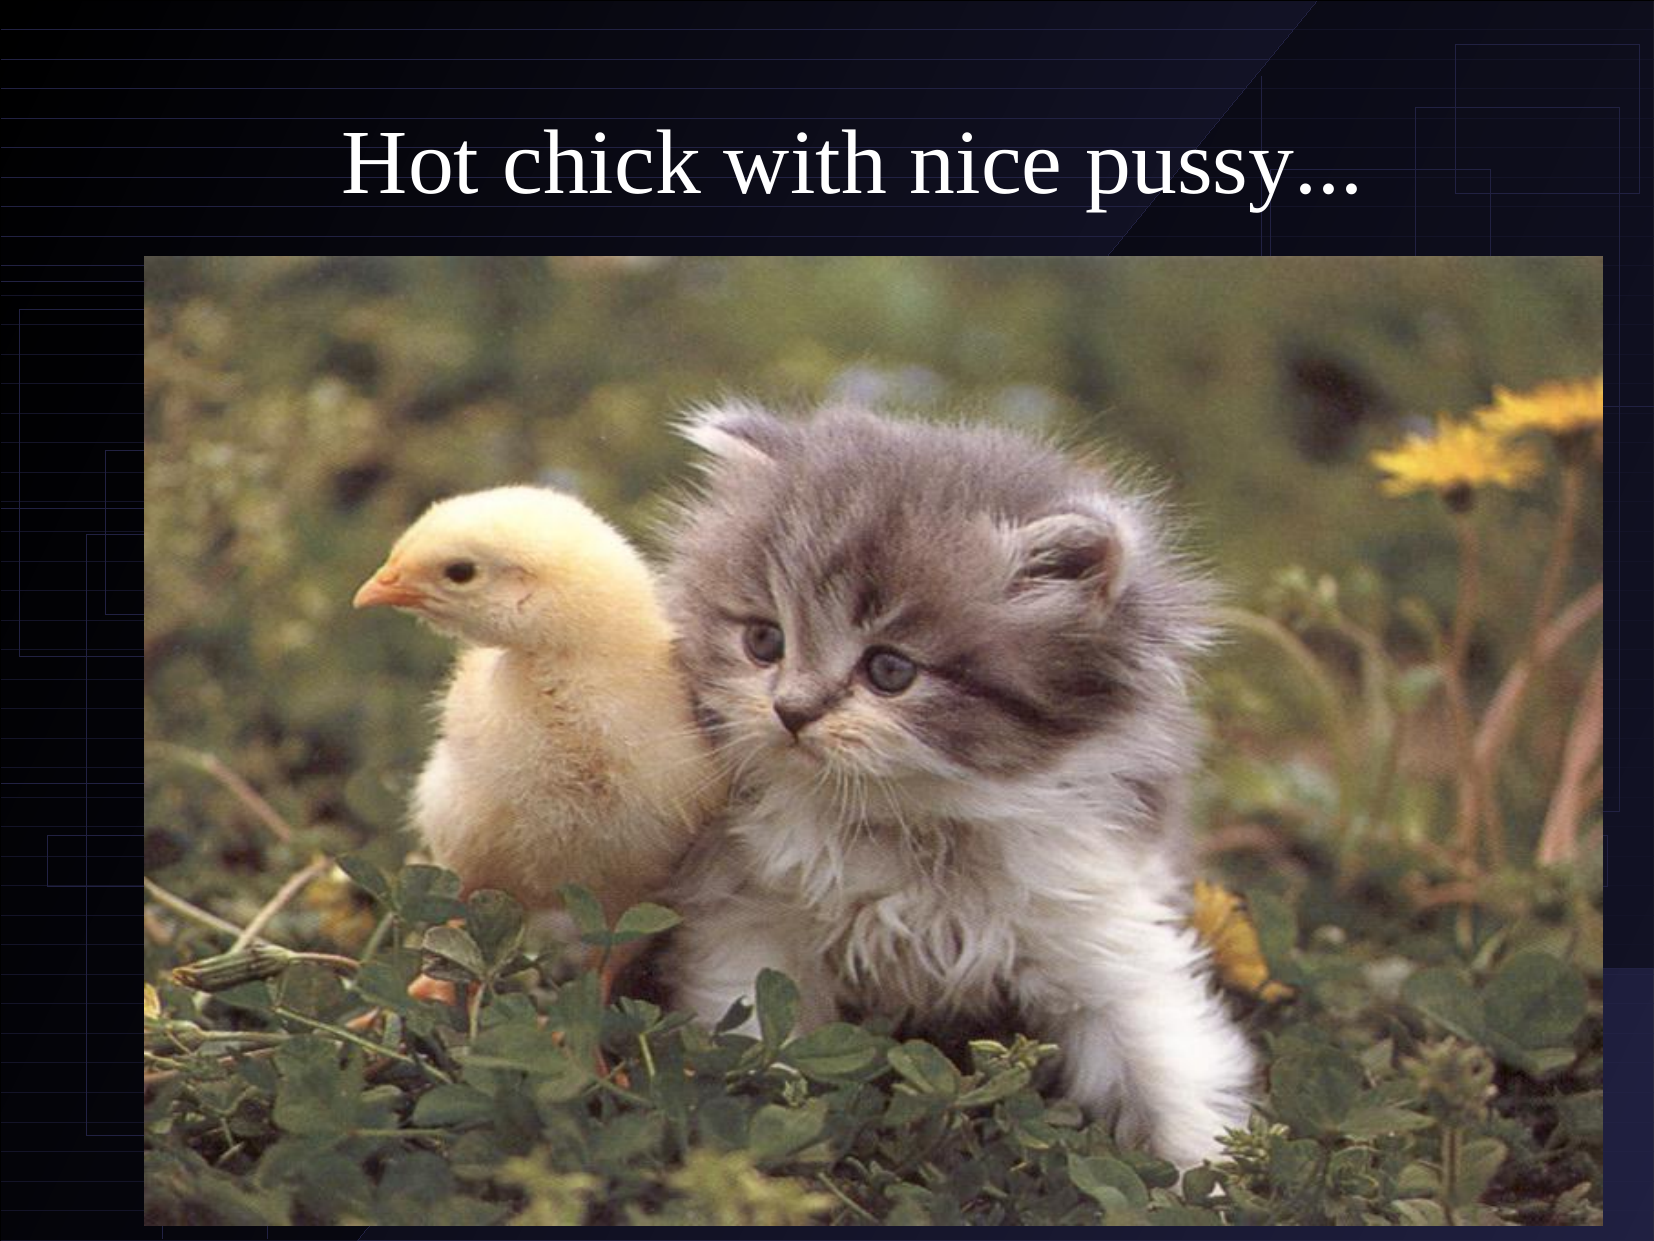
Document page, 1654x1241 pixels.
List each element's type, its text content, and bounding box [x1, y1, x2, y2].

picture [144, 256, 1603, 1226]
title Hot chick with nice pussy... [147, 58, 1560, 256]
